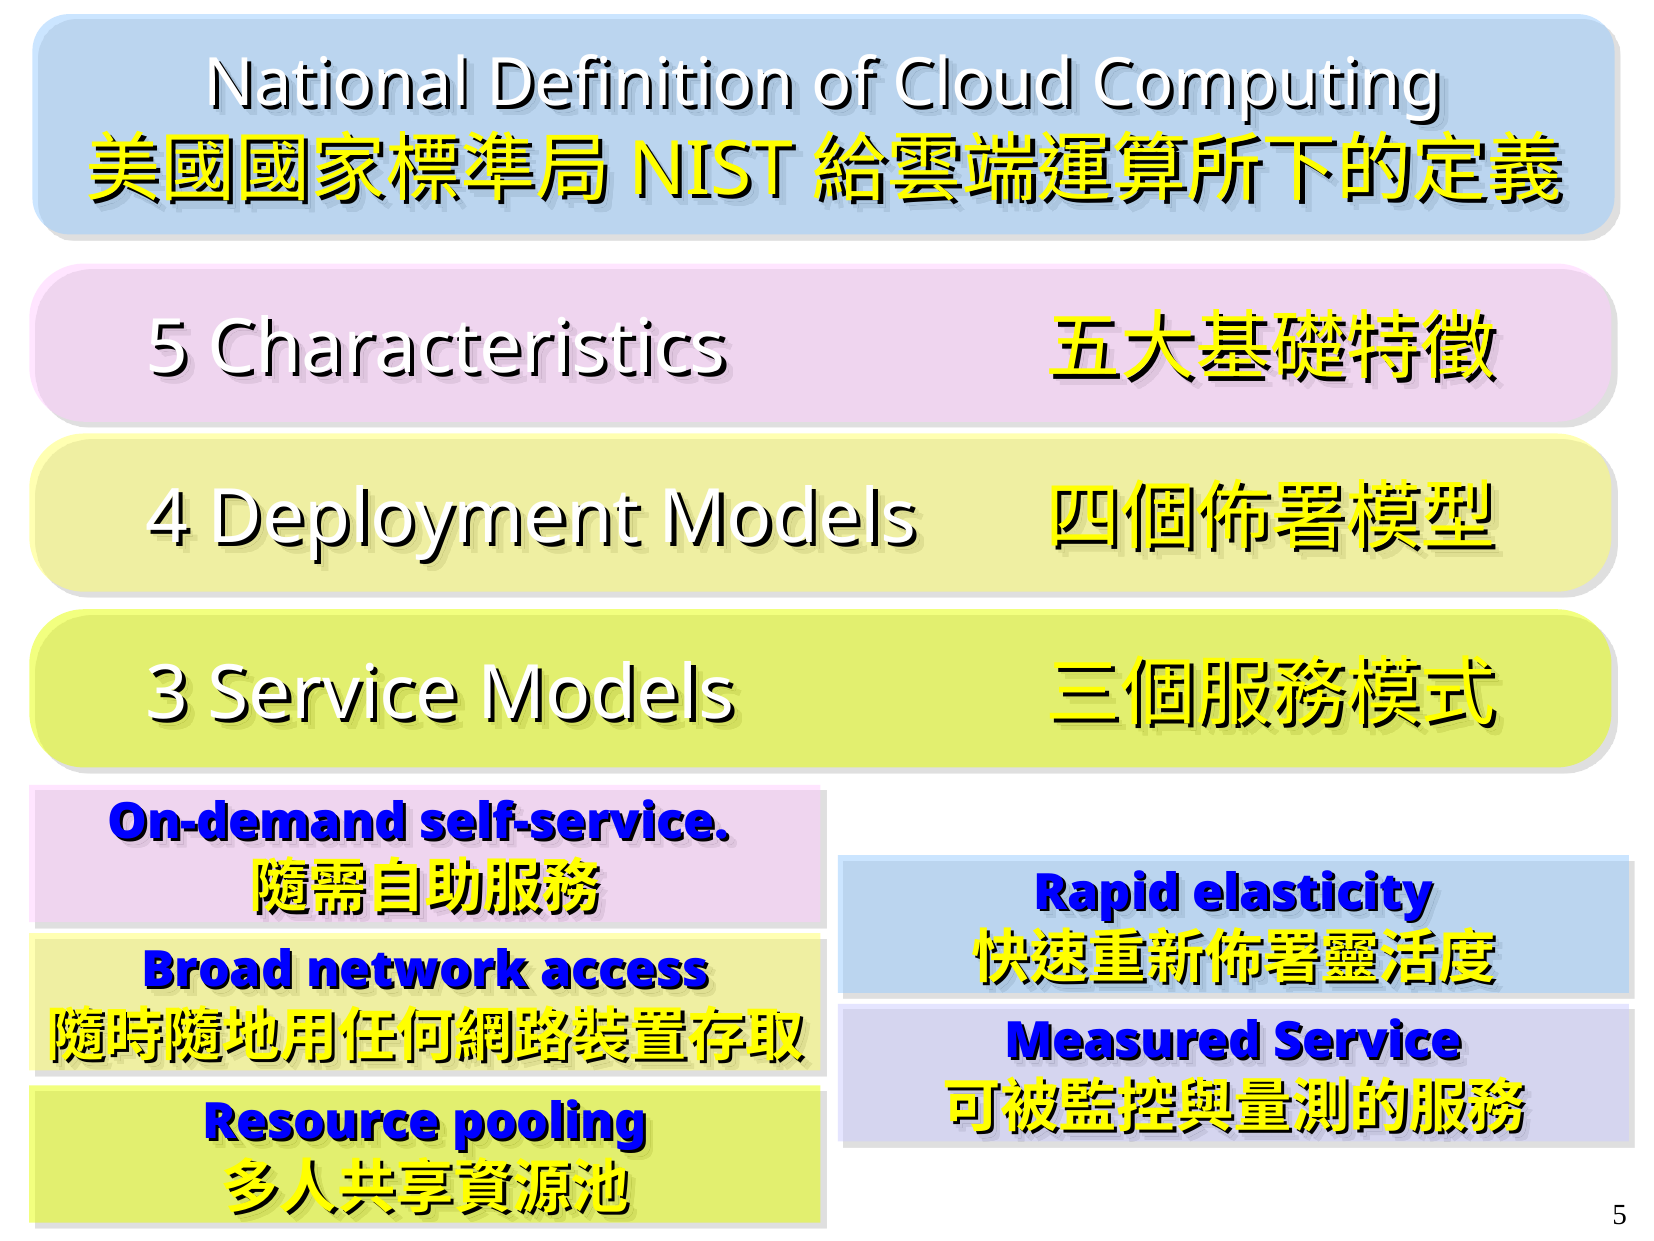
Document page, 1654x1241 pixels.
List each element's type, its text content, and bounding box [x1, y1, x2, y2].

text_box 5 Characteristics 五大基礎特徵 [29, 263, 1612, 422]
text_box 3 Service Models 三個服務模式 [29, 609, 1612, 768]
text_box 4 Deployment Models 四個佈署模型 [29, 433, 1612, 592]
text_box Rapid elasticity 快速重新佈署靈活度 [837, 855, 1629, 993]
text_box Resource pooling 多人共享資源池 [29, 1085, 821, 1223]
text_box Broad network access 隨時隨地用任何網路裝置存取 [29, 933, 821, 1071]
text_box National Definition of Cloud Computing 美國國家標準局NIST給雲端運算所下的定義 [32, 14, 1615, 235]
text_box Measured Service 可被監控與量測的服務 [837, 1003, 1629, 1142]
text_box On-demand self-service. 隨需自助服務 [29, 784, 821, 923]
